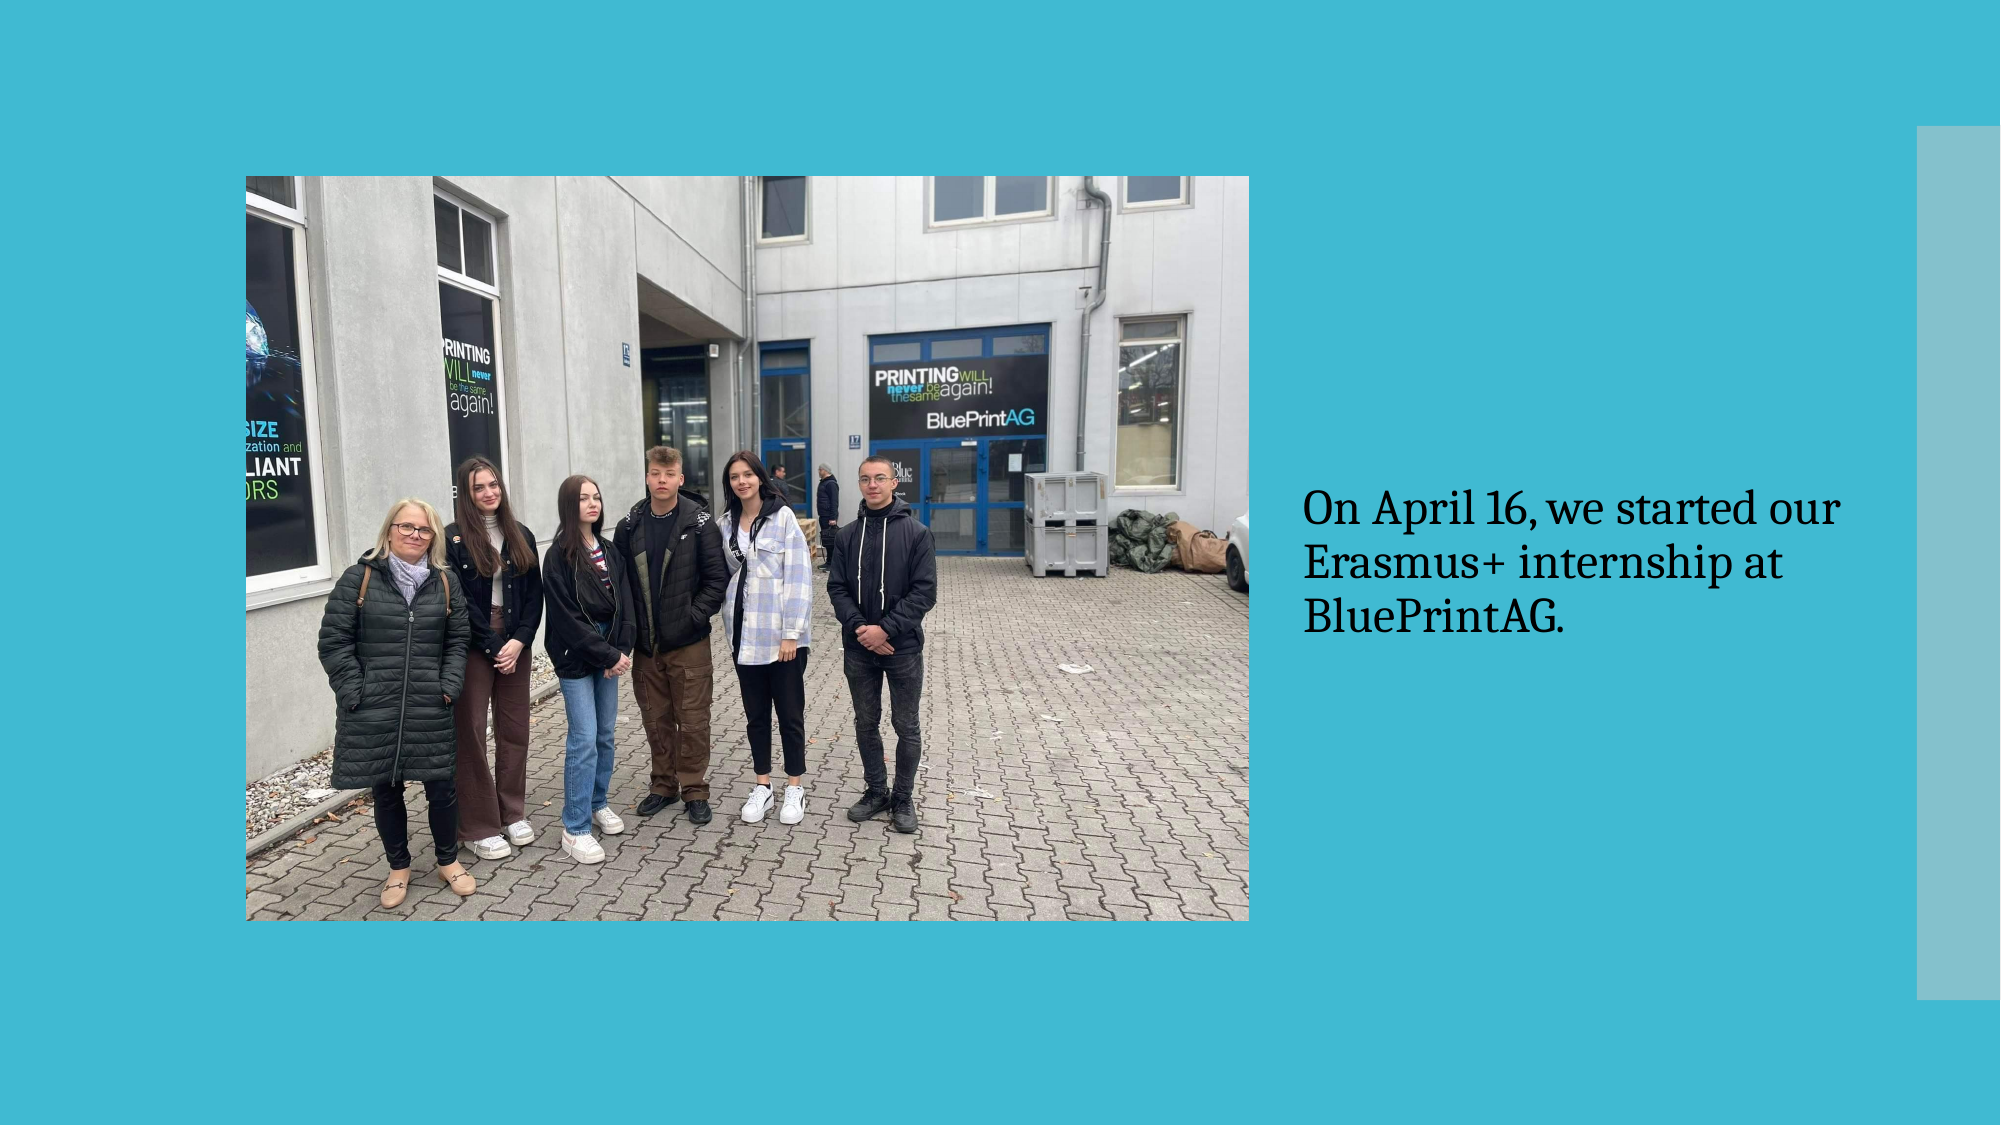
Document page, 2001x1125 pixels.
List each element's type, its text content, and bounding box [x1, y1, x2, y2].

picture [246, 176, 1249, 921]
text_box [0, 0, 2000, 1125]
subtitle On April 16, we started our Erasmus+ internship at BluePrintAG.​ [1288, 177, 1865, 948]
